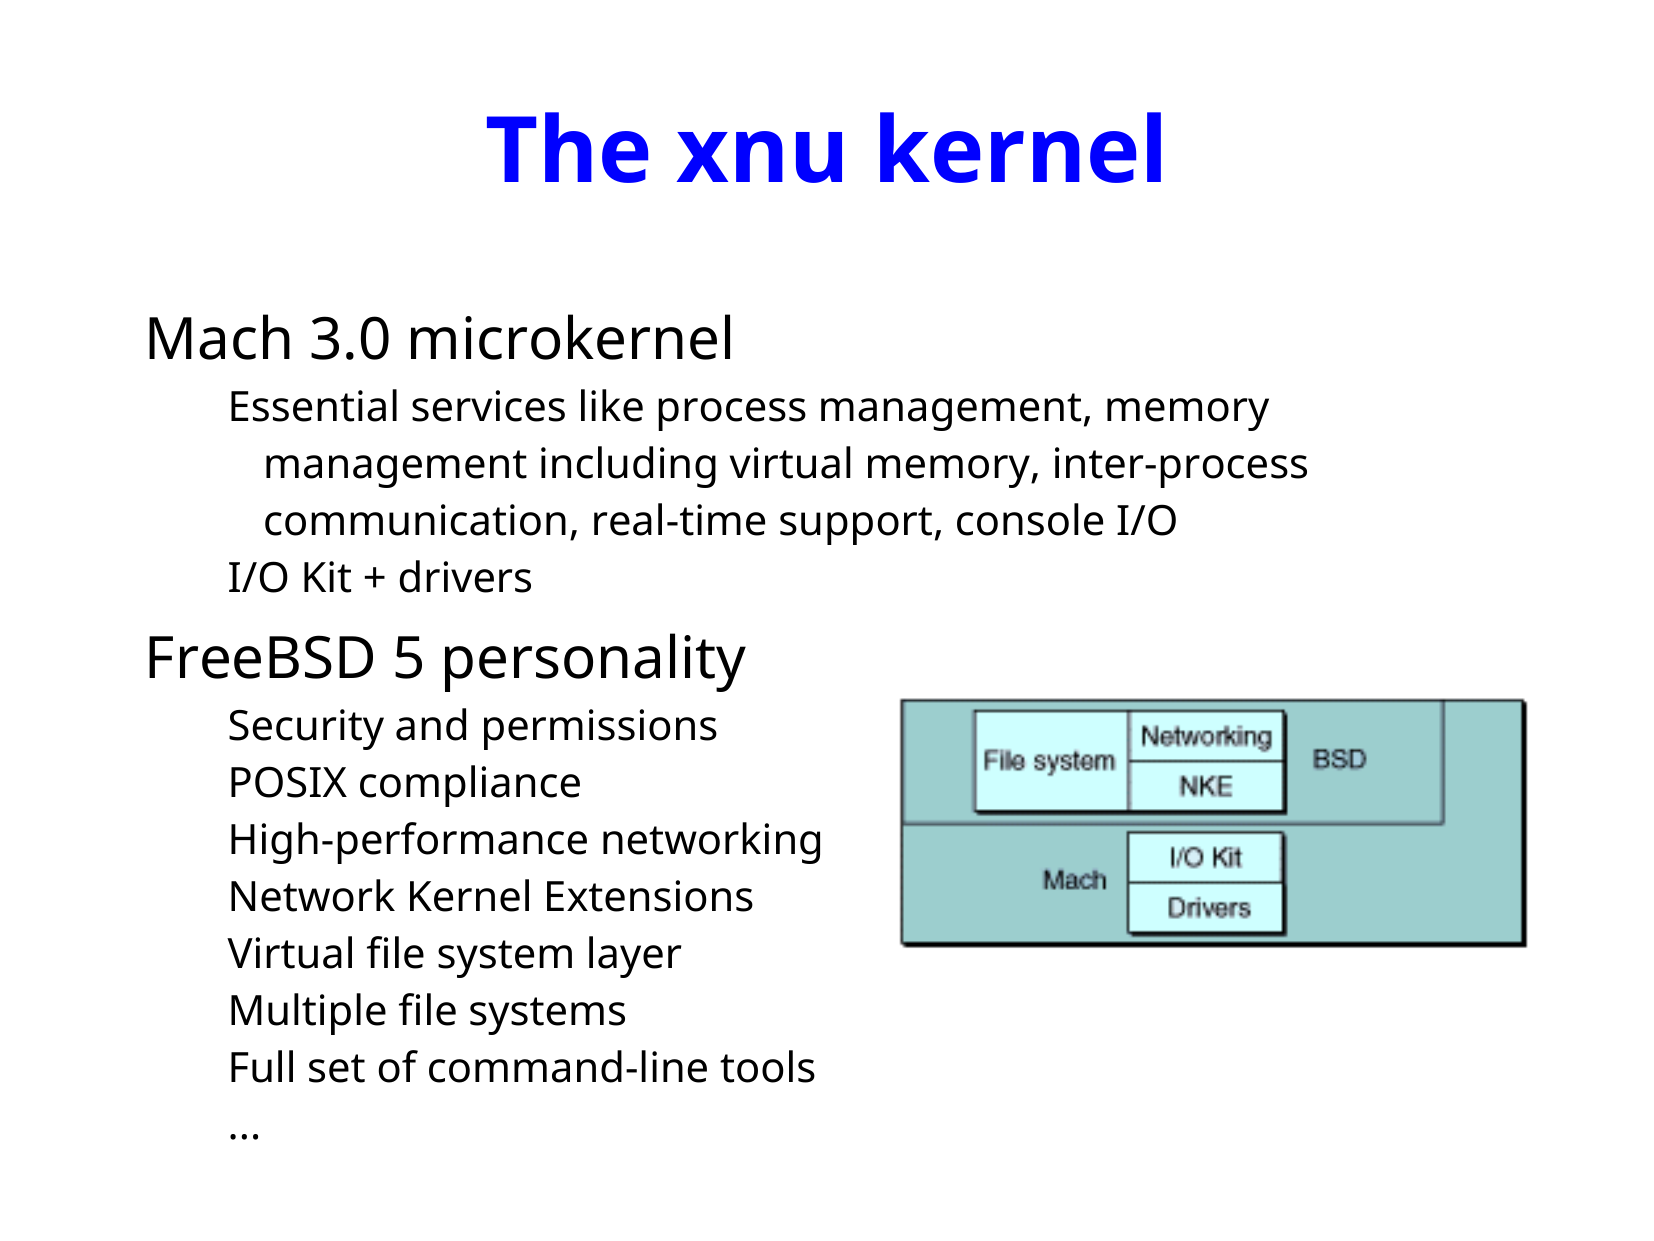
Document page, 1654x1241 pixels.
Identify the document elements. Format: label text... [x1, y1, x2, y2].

title The xnu kernel [121, 43, 1534, 252]
list FreeBSD 5 personality Security and permissions POSIX compliance High-performance networking Network Kernel Extensions Virtual file system layer Multiple file systems Full set of command-line tools ... [50, 616, 830, 1241]
list Mach 3.0 microkernel Essential services like process management, memory management including virtual memory, inter-process communication, real-time support, console I/O I/O Kit + drivers [50, 297, 1463, 1080]
picture [896, 692, 1538, 956]
